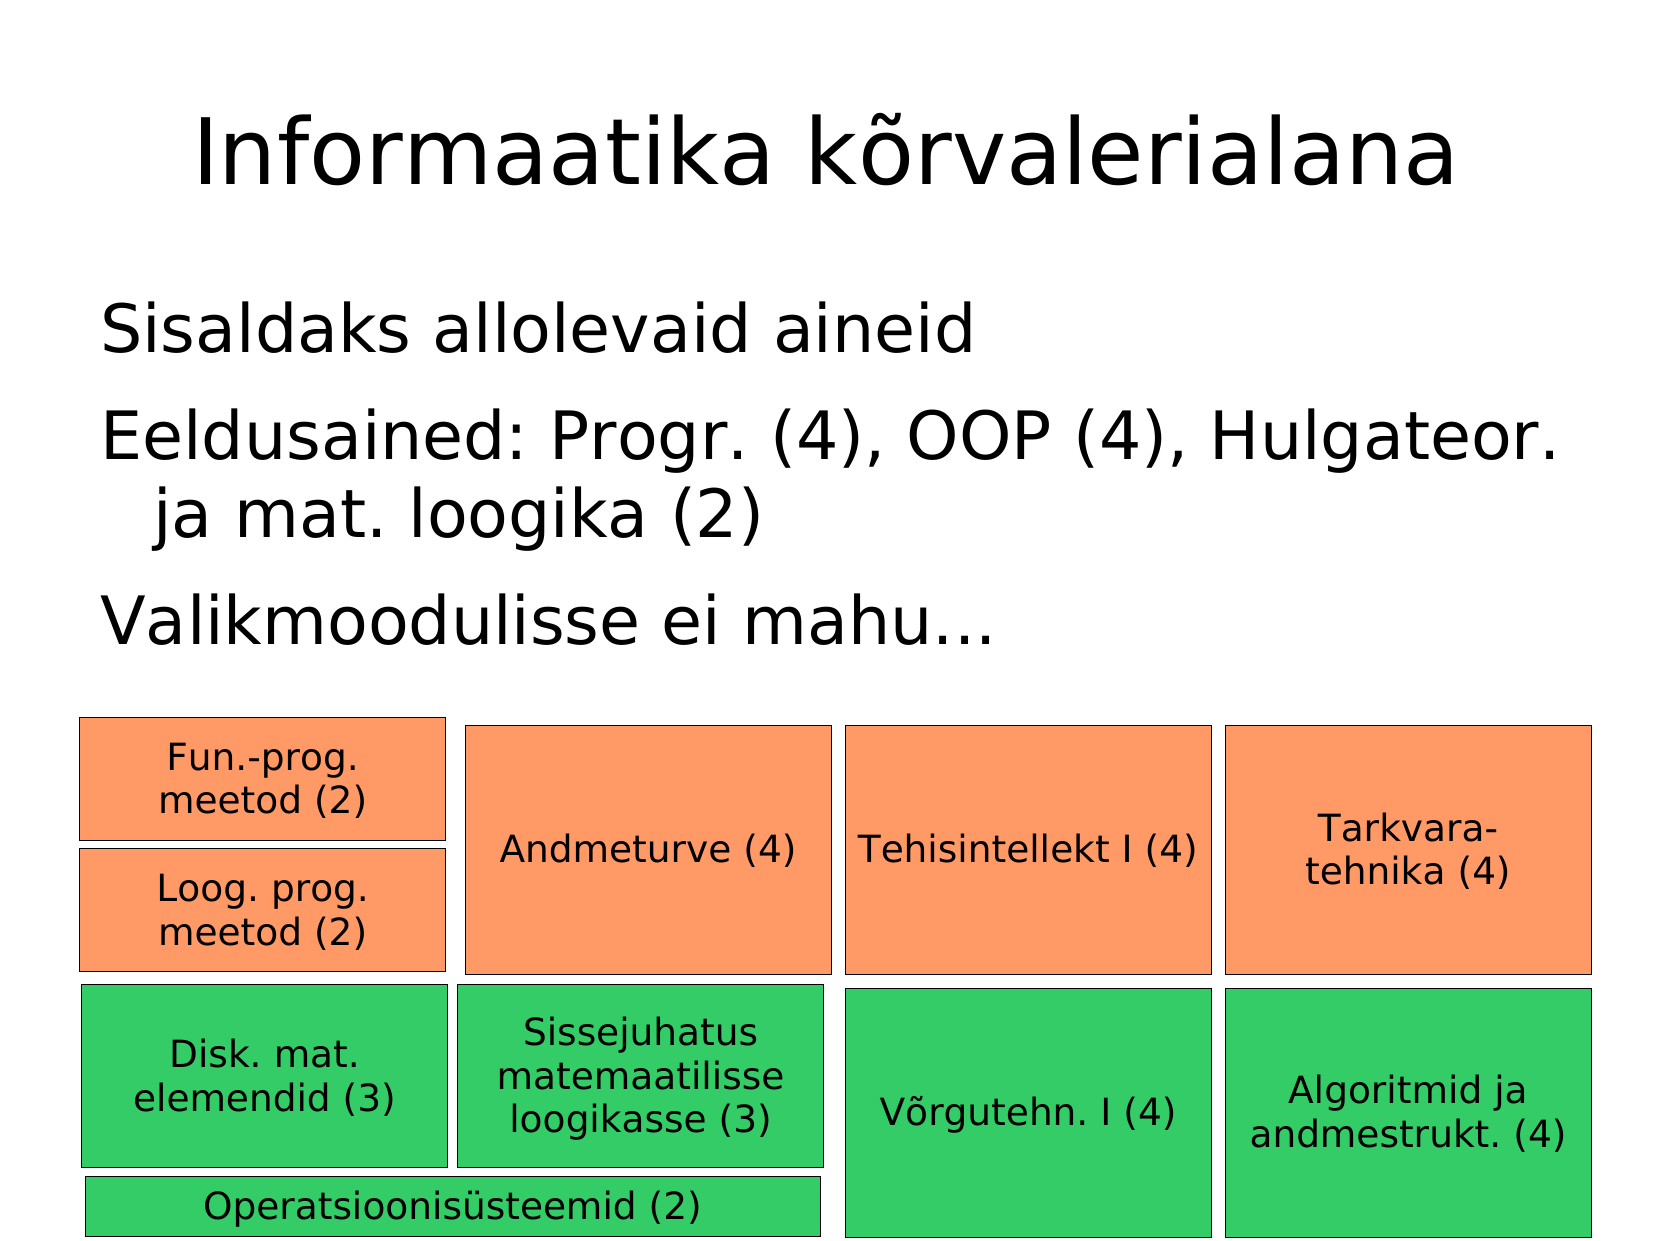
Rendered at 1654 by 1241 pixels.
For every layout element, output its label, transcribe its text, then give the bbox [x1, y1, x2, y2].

list Sisaldaks allolevaid aineid Eeldusained: Progr. (4), OOP (4), Hulgateor. ja mat. loogika (2) Valikmoodulisse ei mahu... [82, 290, 1571, 707]
text_box Loog. prog. meetod (2) [79, 848, 446, 972]
text_box Operatsioonisüsteemid (2) [85, 1176, 821, 1237]
text_box Tarkvara- tehnika (4) [1225, 725, 1592, 975]
text_box Algoritmid ja andmestrukt. (4) [1225, 988, 1592, 1238]
text_box Sissejuhatus matemaatilisse loogikasse (3) [457, 984, 824, 1168]
text_box Andmeturve (4) [465, 725, 832, 975]
title Informaatika kõrvalerialana [82, 49, 1571, 257]
text_box Disk. mat. elemendid (3) [81, 984, 448, 1168]
text_box Fun.-prog. meetod (2) [79, 717, 446, 841]
text_box Võrgutehn. I (4) [845, 988, 1212, 1238]
text_box Tehisintellekt I (4) [845, 725, 1212, 975]
